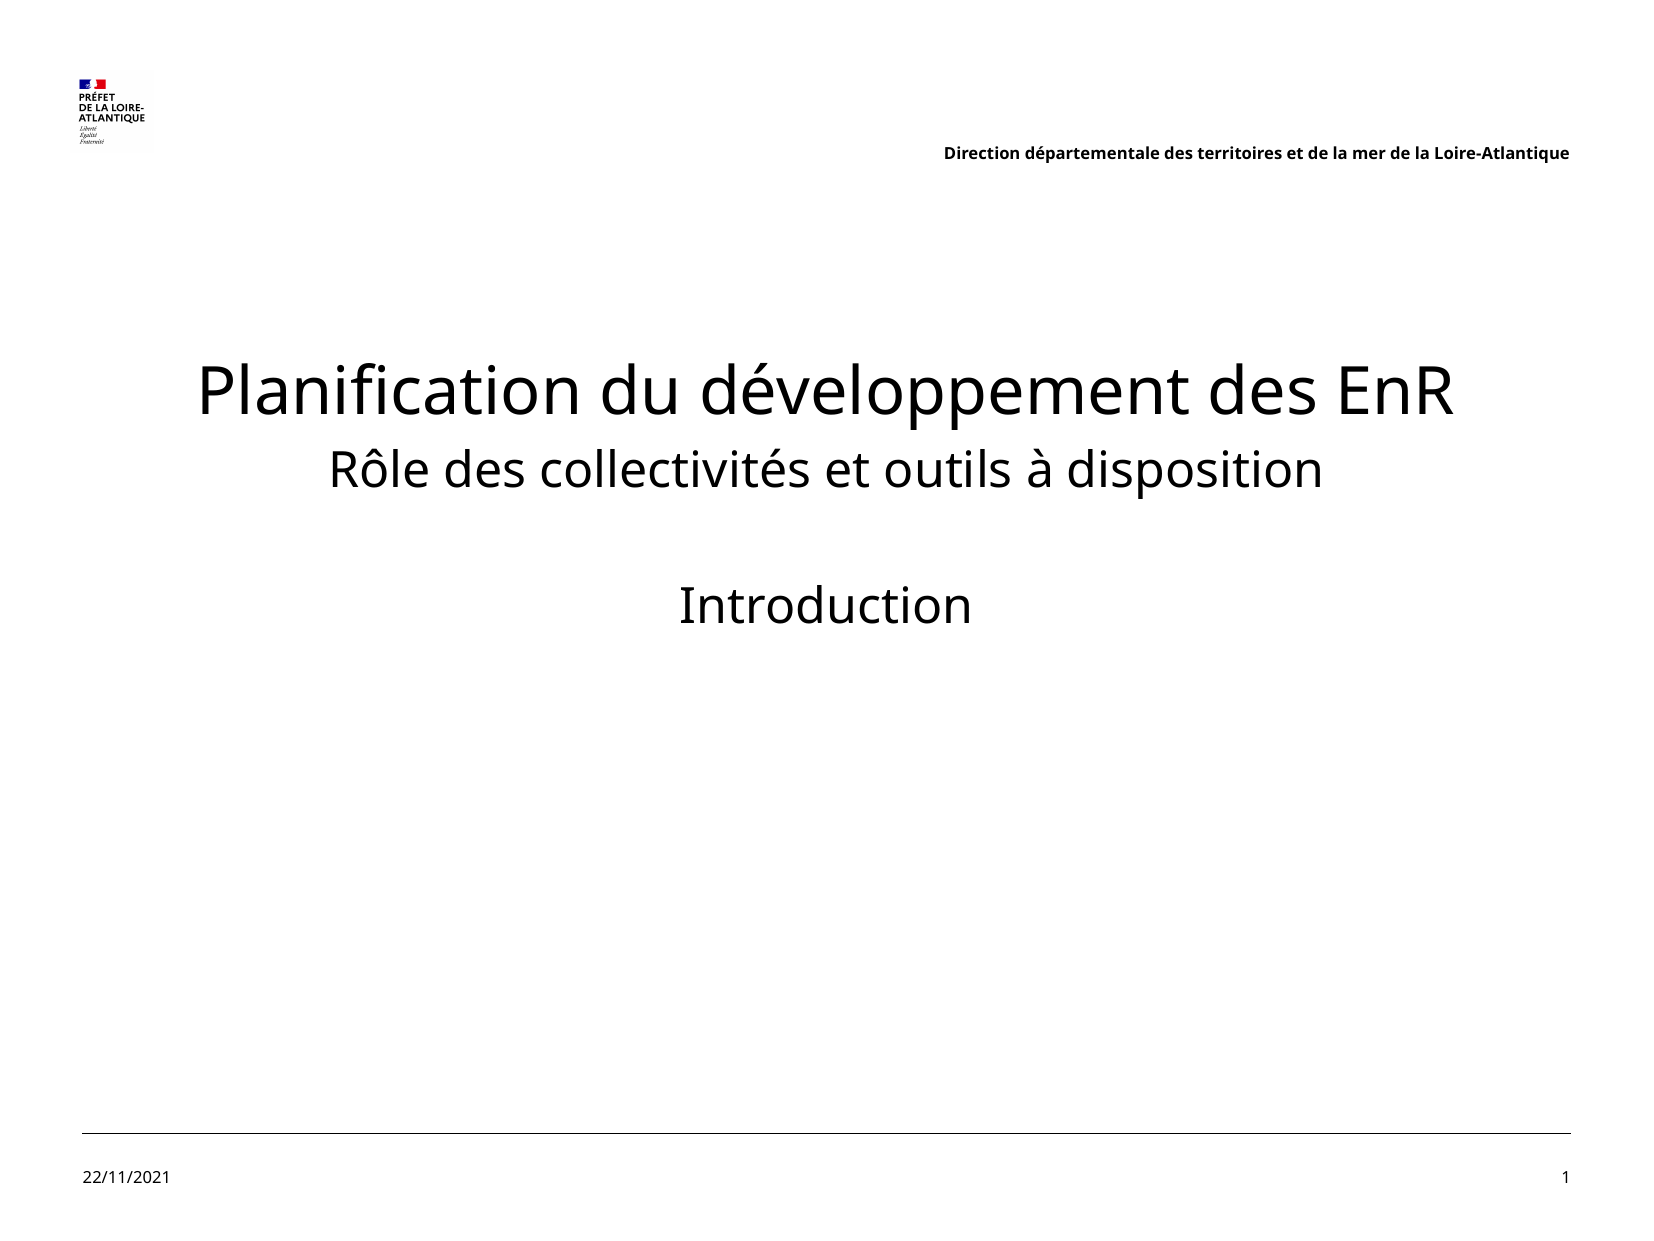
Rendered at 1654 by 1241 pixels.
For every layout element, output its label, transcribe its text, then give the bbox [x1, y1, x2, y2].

picture [70, 70, 154, 153]
subtitle Planification du développement des EnR Rôle des collectivités et outils à disposition Introduction [82, 188, 1571, 794]
